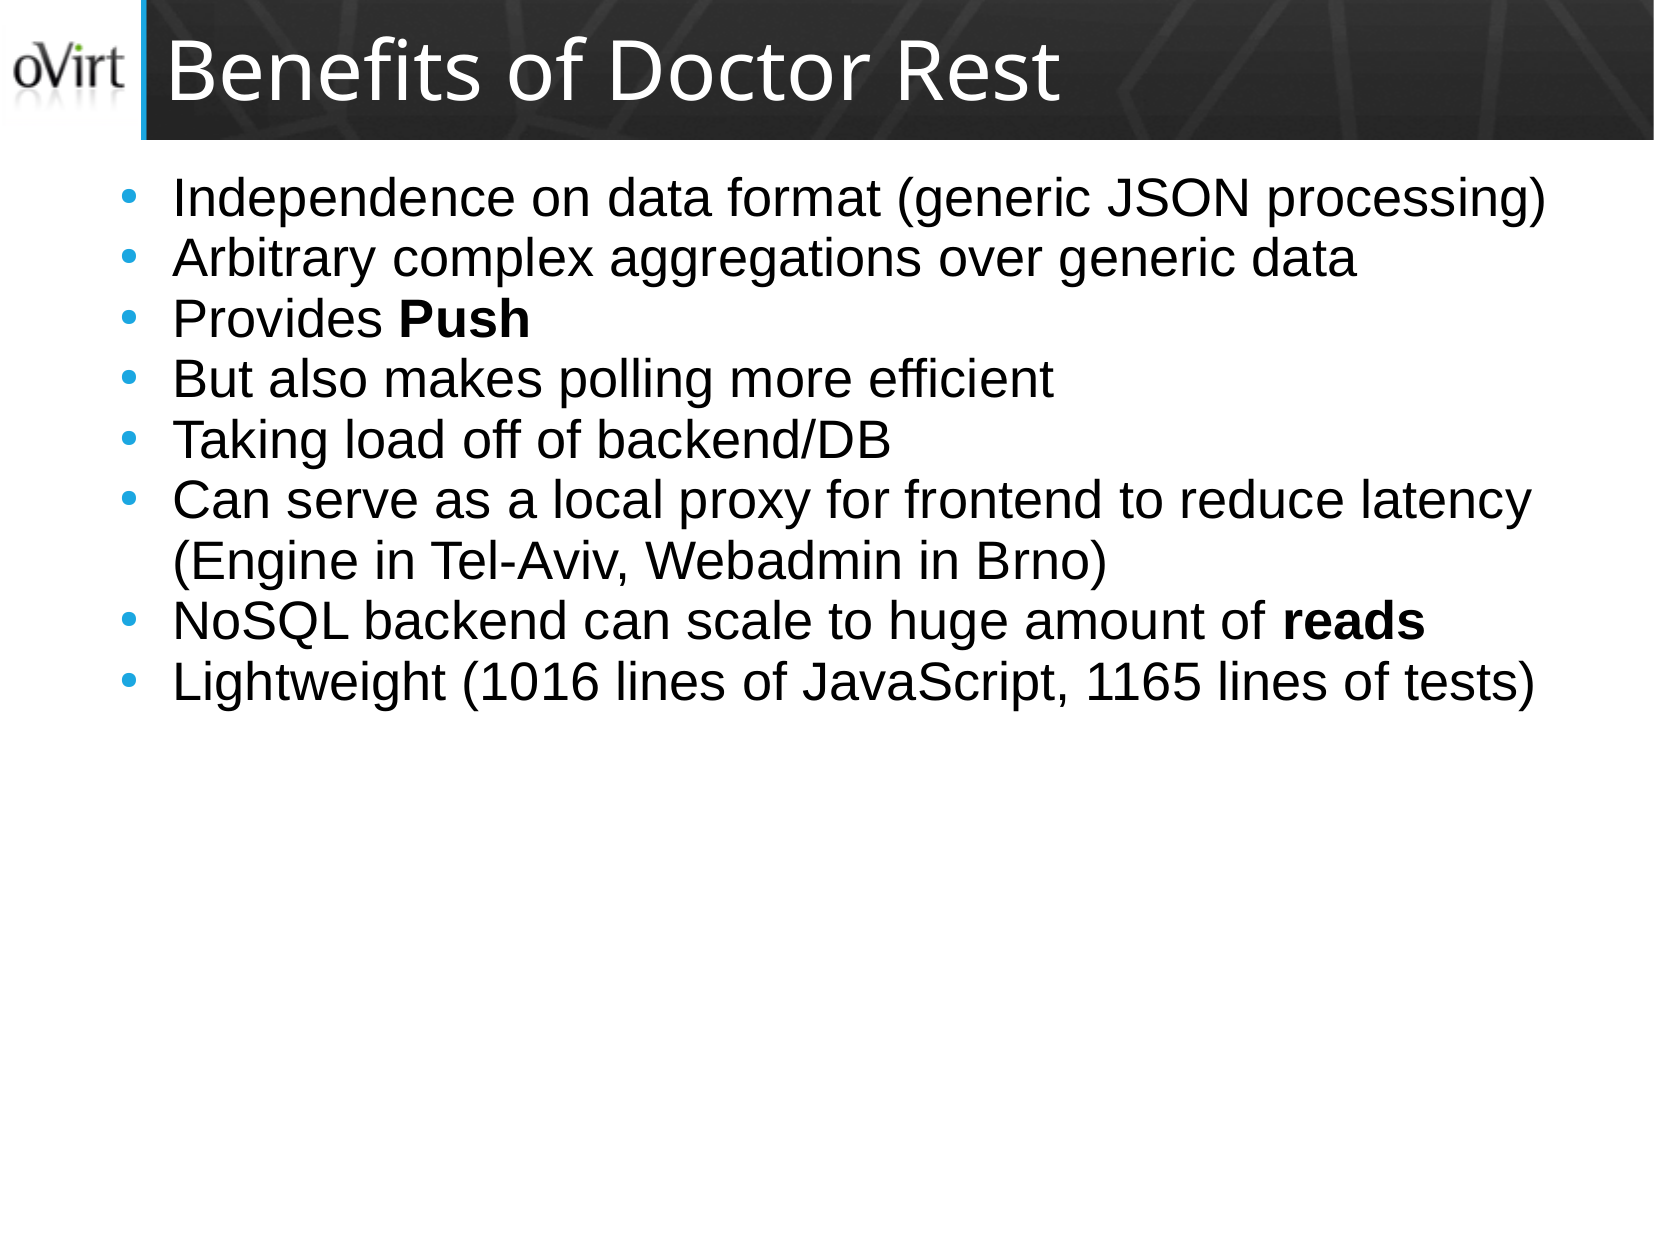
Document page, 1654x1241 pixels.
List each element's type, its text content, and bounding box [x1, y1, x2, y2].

picture [0, 0, 1654, 140]
text_box Independence on data format (generic JSON processing) Arbitrary complex aggregations over generic data Provides Push But also makes polling more efficient Taking load off of backend/DB Can serve as a local proxy for frontend to reduce latency (Engine in Tel-Aviv, Webadmin in Brno) NoSQL backend can scale to huge amount of reads Lightweight (1016 lines of JavaScript, 1165 lines of tests) [86, 159, 1576, 1081]
title Benefits of Doctor Rest [164, 18, 1653, 119]
